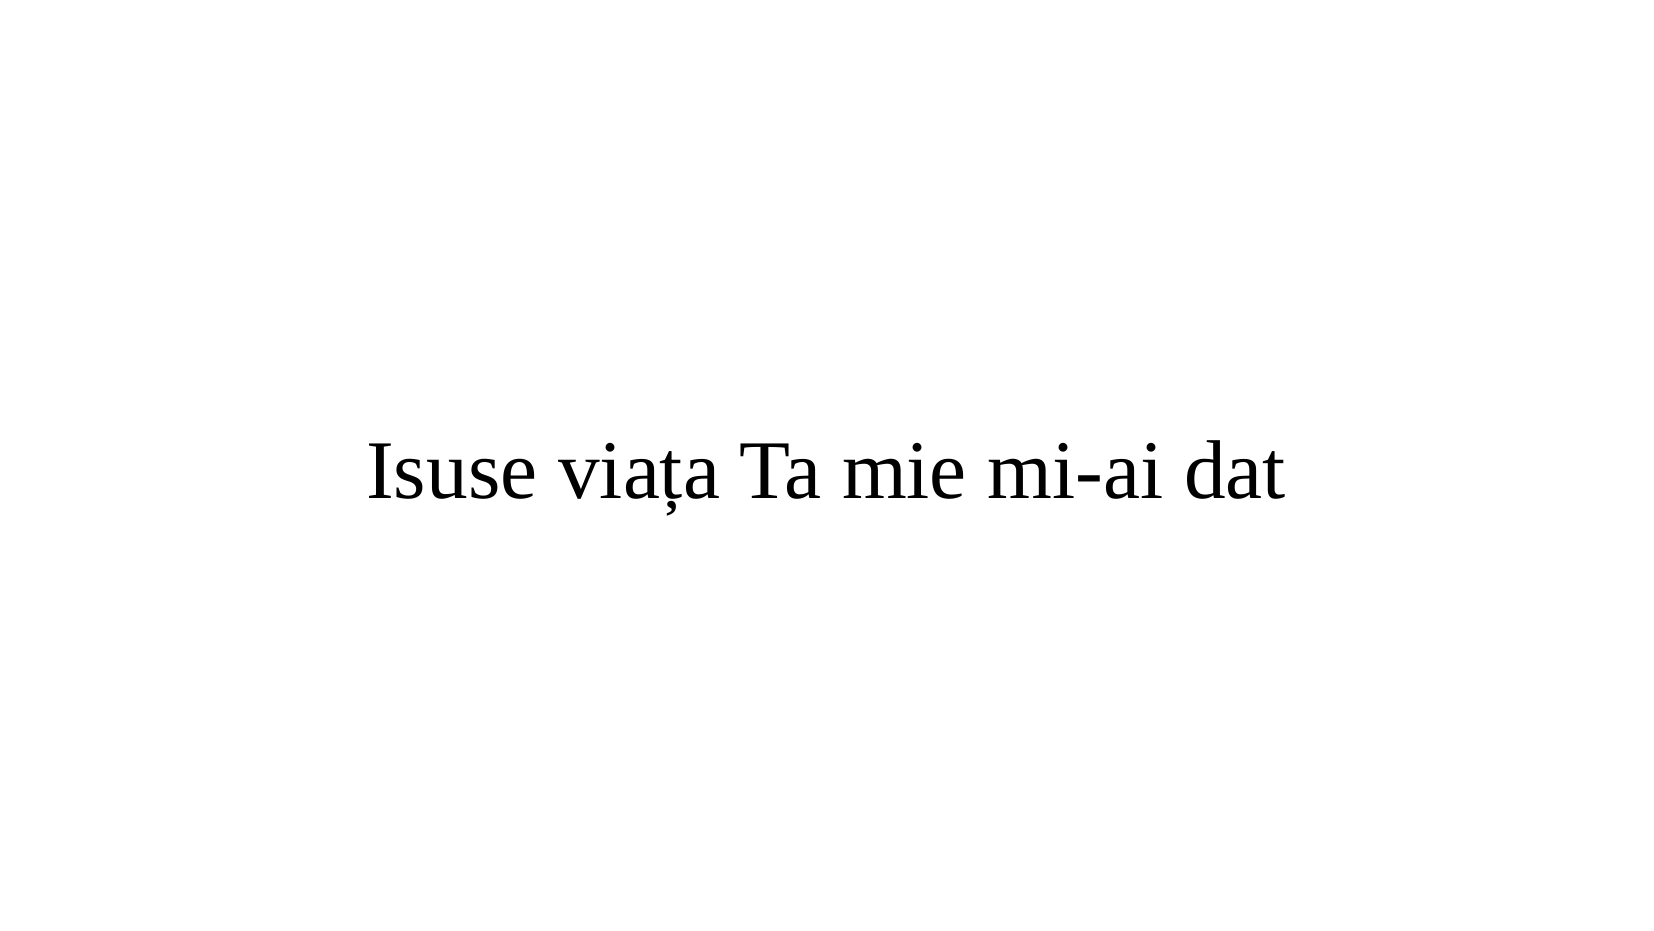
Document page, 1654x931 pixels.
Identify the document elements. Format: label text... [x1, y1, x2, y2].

title Isuse viața Ta mie mi-ai dat [165, 392, 1489, 549]
